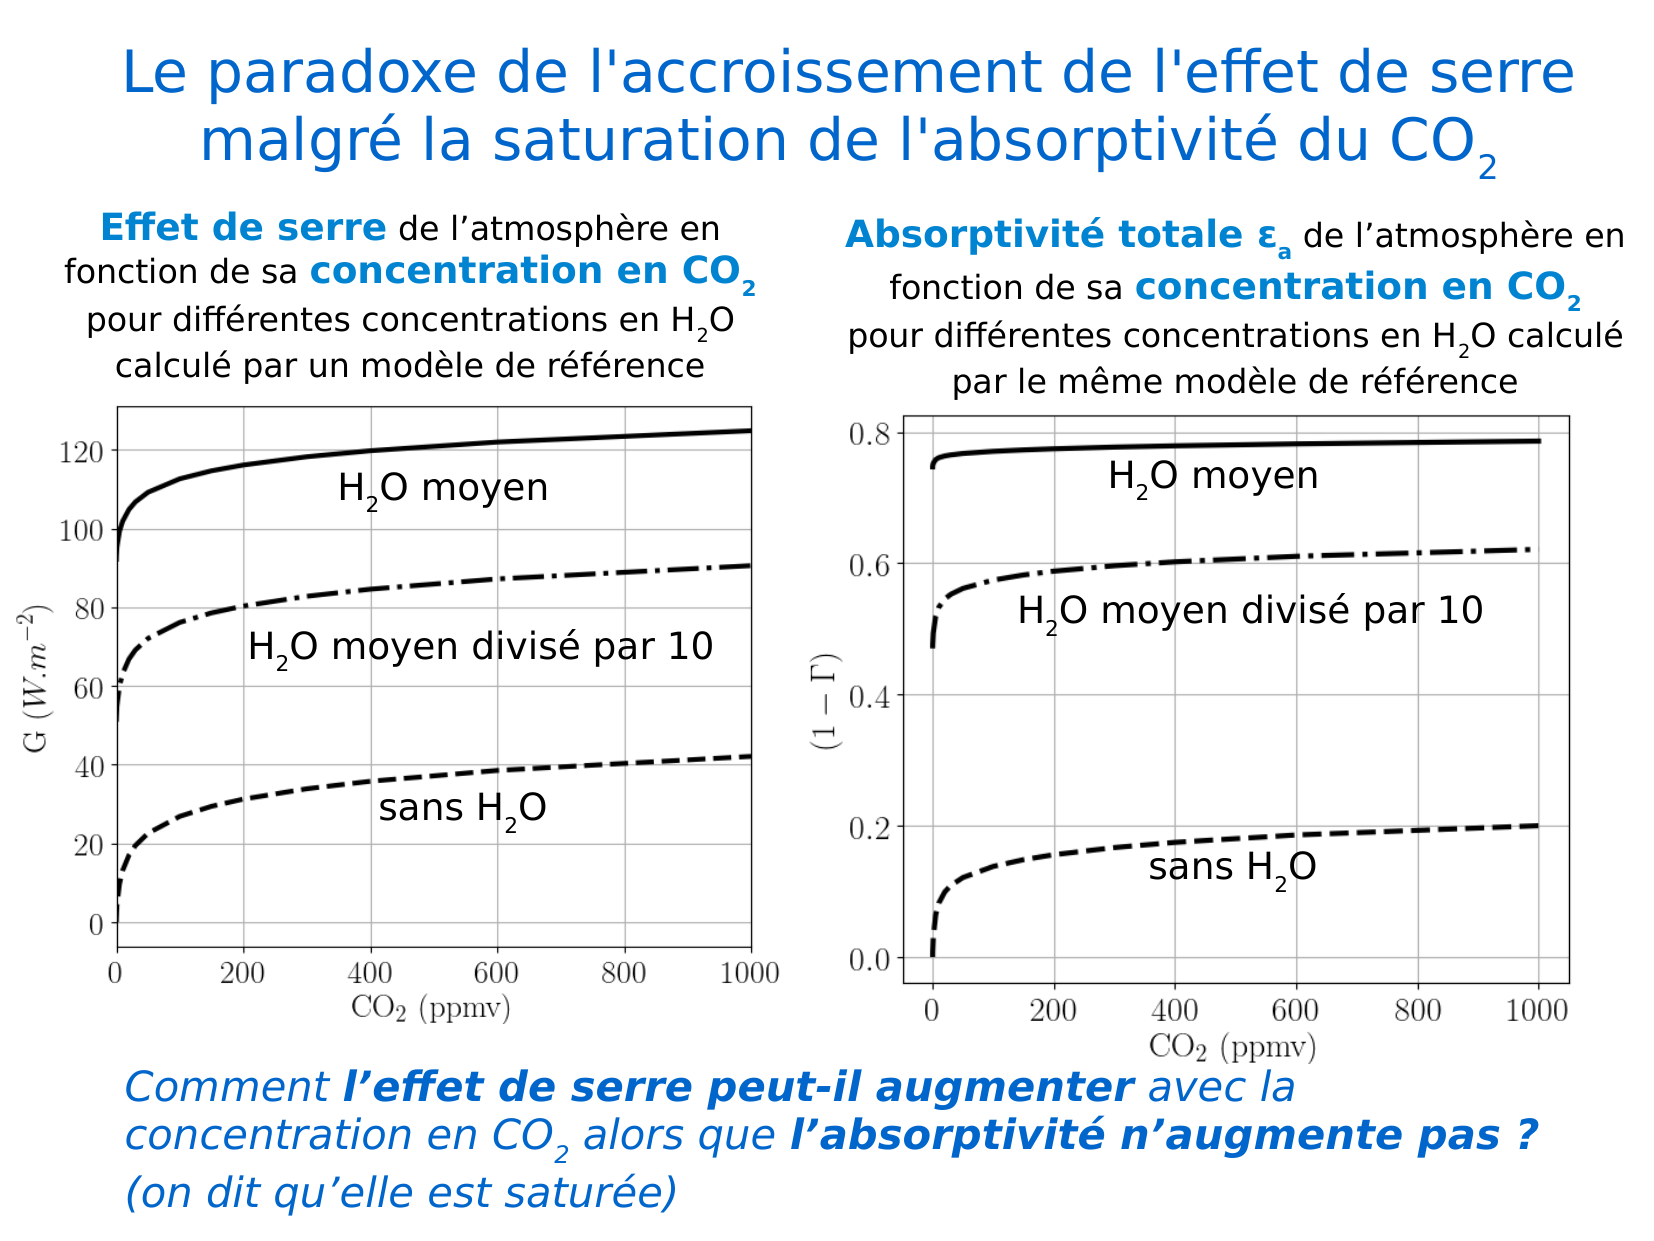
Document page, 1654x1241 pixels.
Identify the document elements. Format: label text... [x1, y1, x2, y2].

text_box Le paradoxe de l'accroissement de l'effet de serre malgré la saturation de l'absorptivité du CO2 [66, 31, 1632, 196]
text_box Effet de serre de l’atmosphère en fonction de sa concentration en CO2 pour différentes concentrations en H2O calculé par un modèle de référence [47, 198, 774, 394]
text_box sans H2O [244, 778, 681, 850]
picture [14, 322, 1591, 1064]
text_box H2O moyen [247, 457, 652, 529]
text_box Comment l’effet de serre peut-il augmenter avec la concentration en CO2 alors que l’absorptivité n’augmente pas ? (on dit qu’elle est saturée) [109, 1055, 1587, 1231]
text_box H2O moyen [1017, 445, 1422, 517]
text_box sans H2O [1015, 837, 1451, 909]
text_box Absorptivité totale εa de l’atmosphère en fonction de sa concentration en CO2 pour différentes concentrations en H2O calculé par le même modèle de référence [825, 205, 1646, 409]
text_box H2O moyen divisé par 10 [991, 581, 1511, 652]
text_box H2O moyen divisé par 10 [221, 617, 741, 685]
